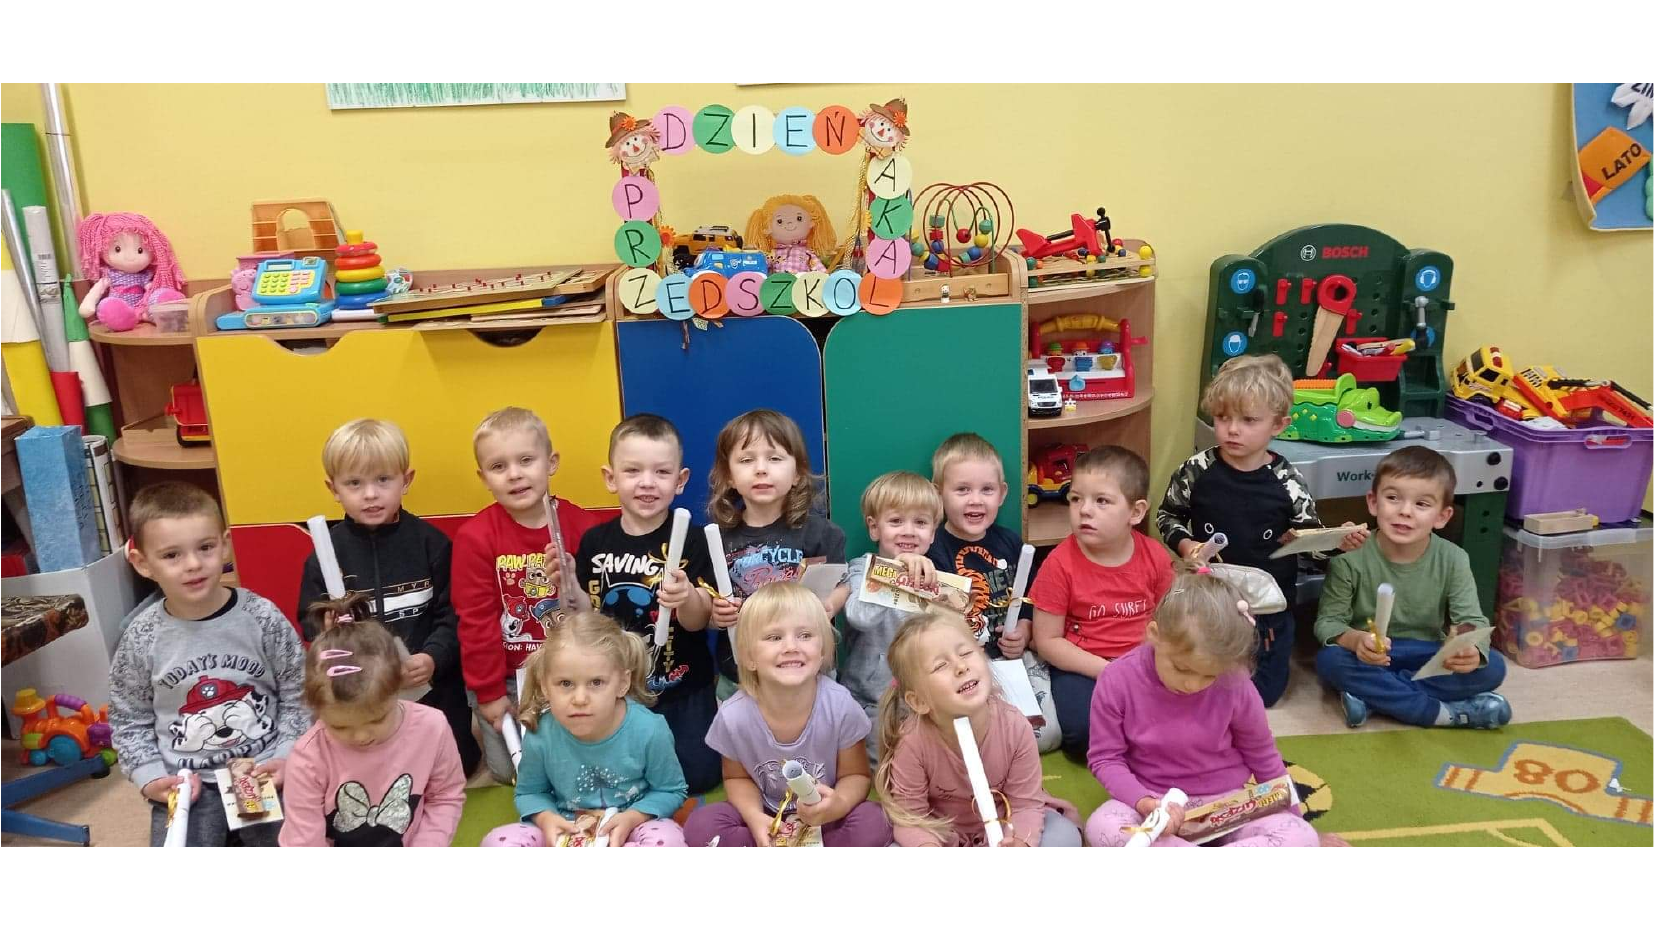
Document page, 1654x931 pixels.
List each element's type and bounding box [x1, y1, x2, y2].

picture [1, 83, 1654, 847]
